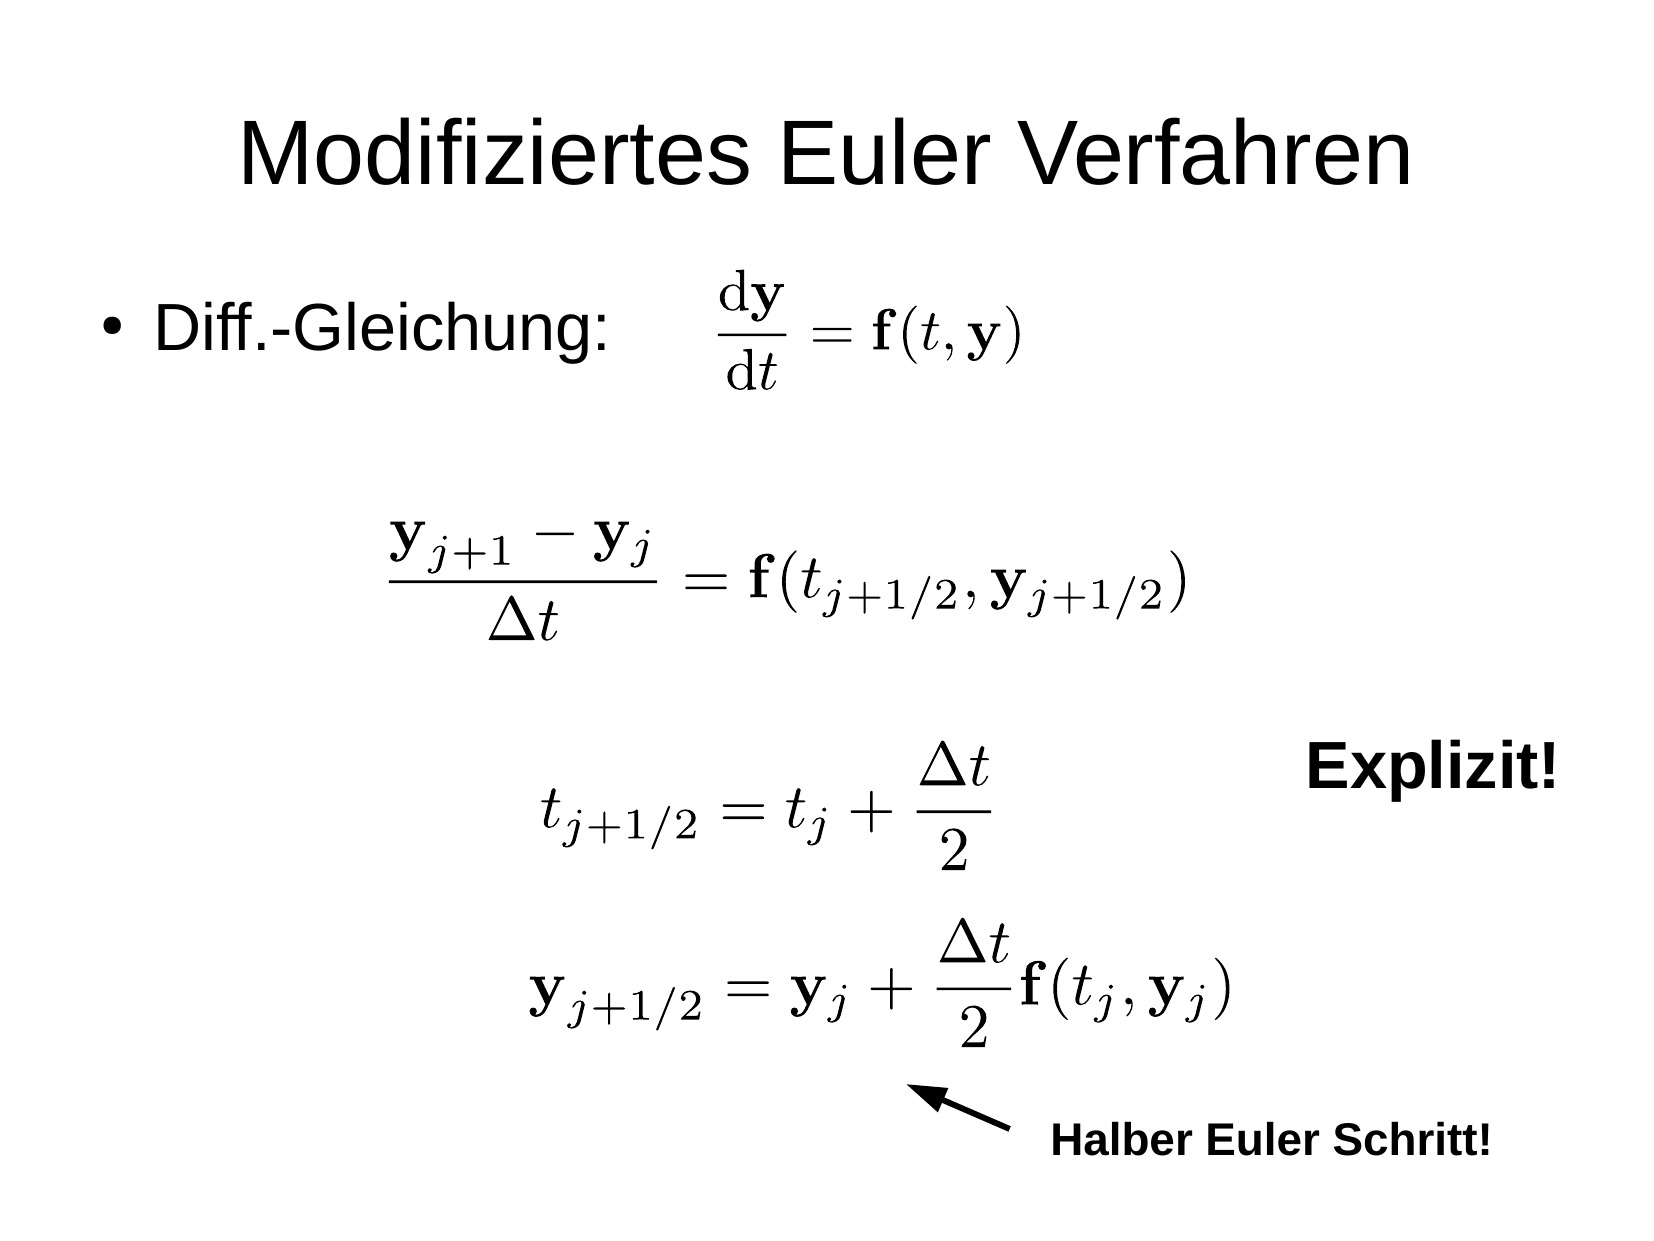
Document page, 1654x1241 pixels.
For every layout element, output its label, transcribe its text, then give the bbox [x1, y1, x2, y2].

text_box [528, 917, 1236, 1048]
text_box Explizit! [1290, 720, 1576, 810]
text_box Halber Euler Schritt! [1035, 1106, 1509, 1173]
text_box [539, 740, 992, 871]
text_box [388, 513, 1192, 641]
text_box [717, 269, 1026, 390]
list Diff.-Gleichung: [82, 290, 1571, 1094]
title Modifiziertes Euler Verfahren [82, 49, 1571, 257]
